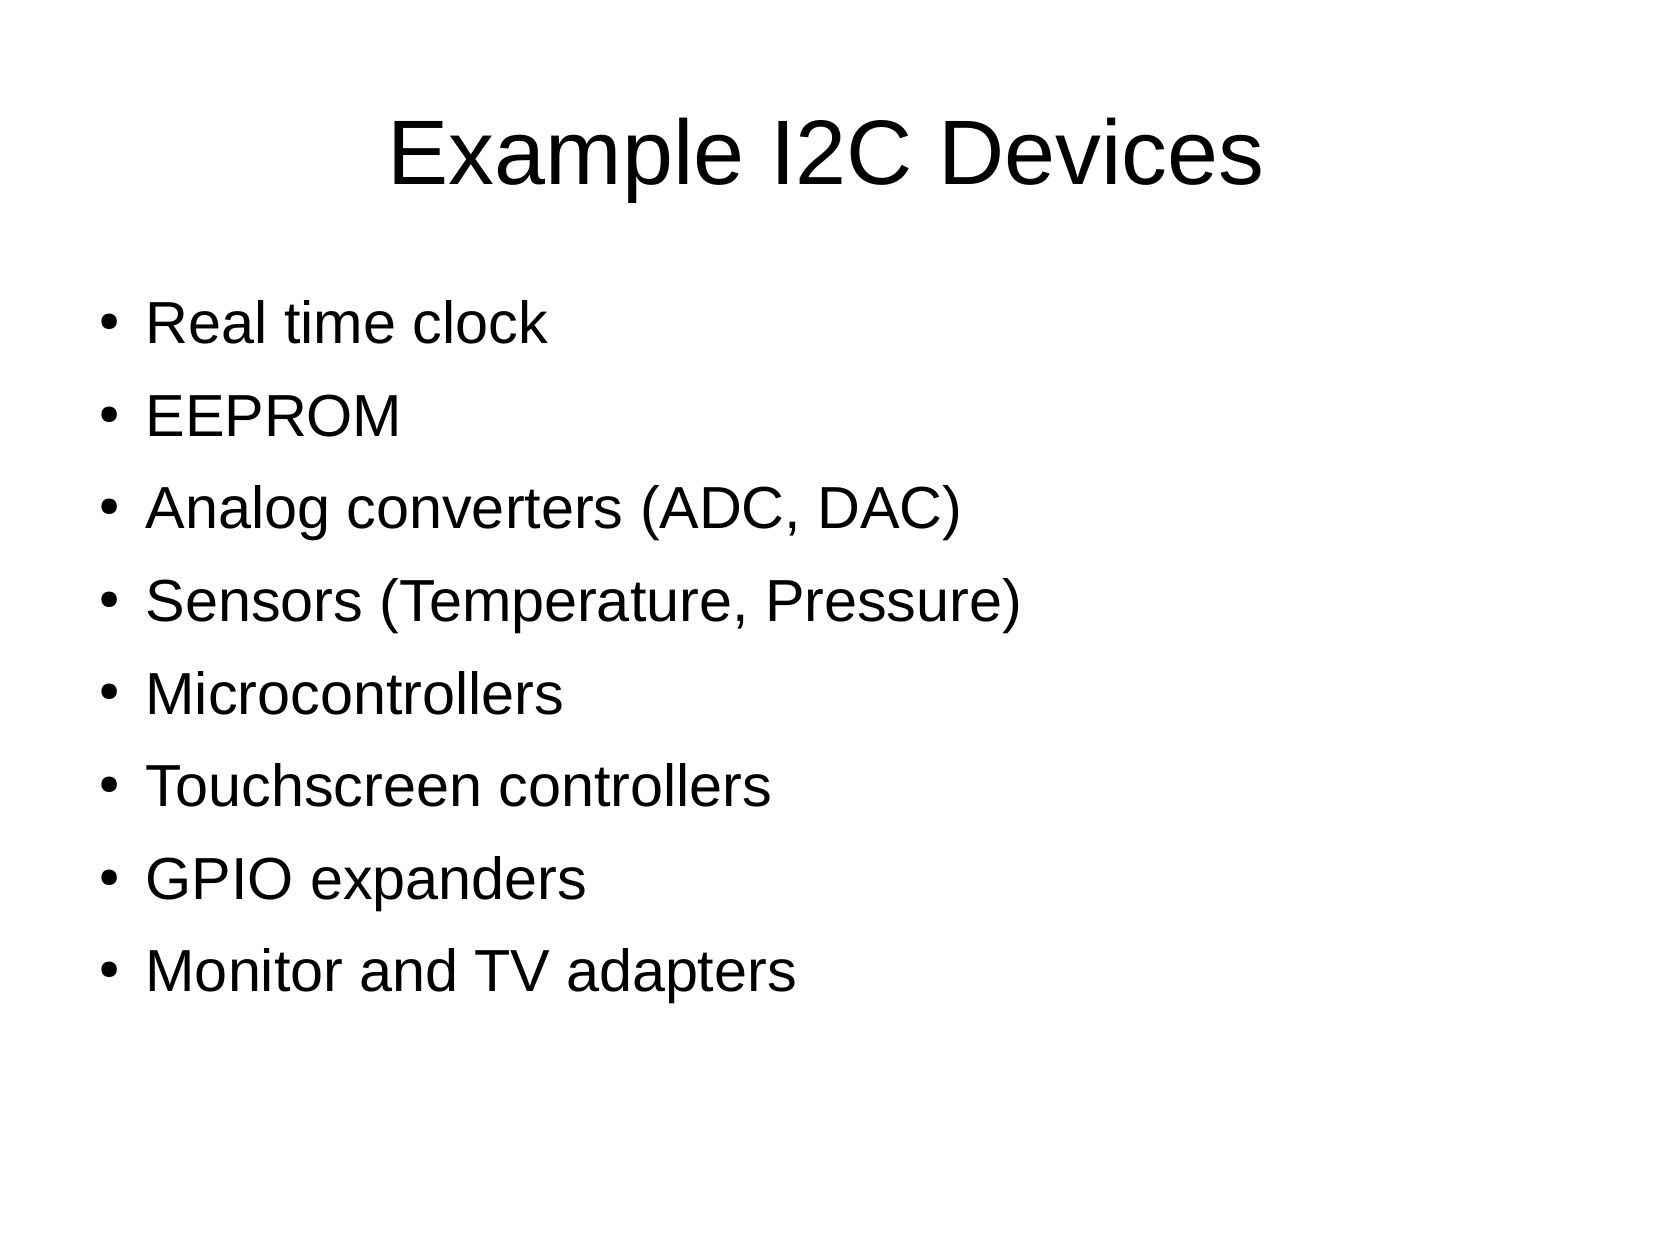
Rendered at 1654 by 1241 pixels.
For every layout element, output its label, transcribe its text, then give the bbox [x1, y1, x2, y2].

list Real time clock EEPROM Analog converters (ADC, DAC) Sensors (Temperature, Pressure) Microcontrollers Touchscreen controllers GPIO expanders Monitor and TV adapters [82, 290, 1571, 1010]
title Example I2C Devices [82, 49, 1571, 257]
